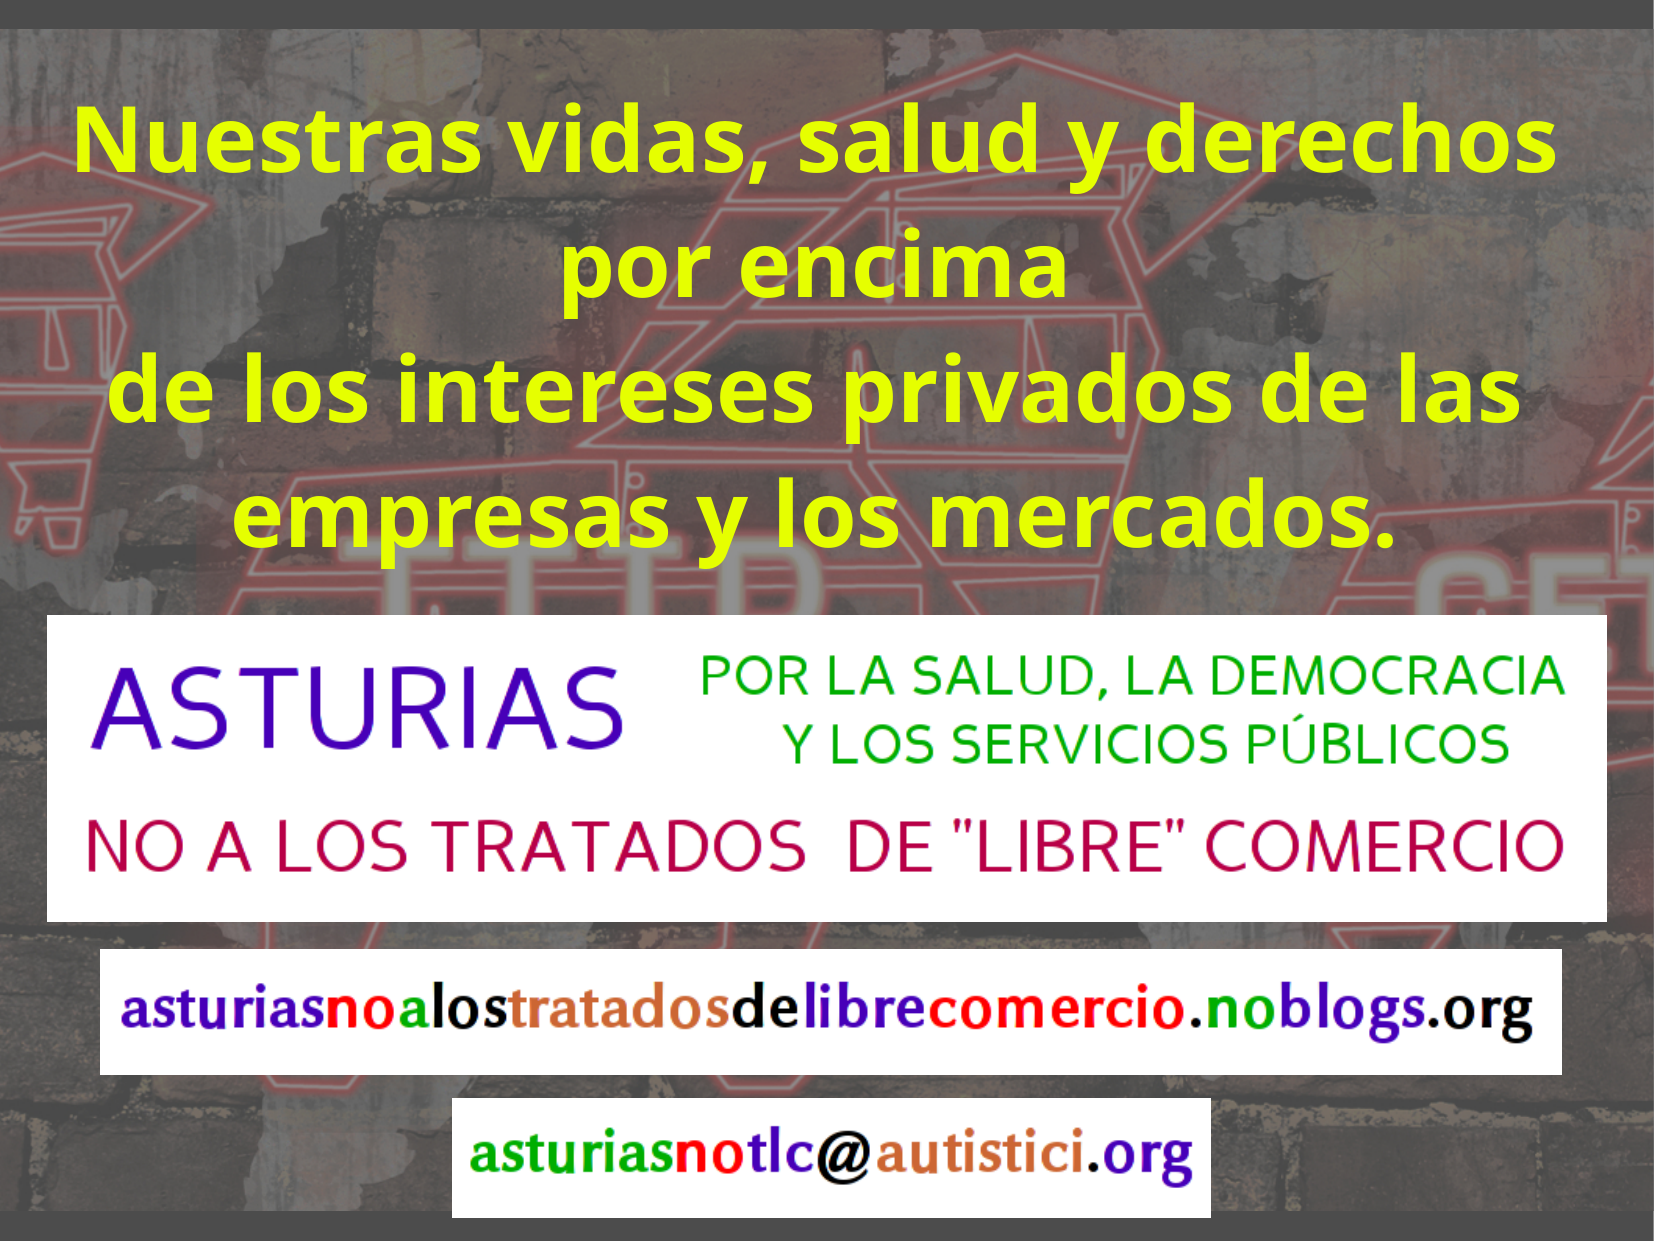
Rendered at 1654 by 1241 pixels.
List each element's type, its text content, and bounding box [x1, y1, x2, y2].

picture [0, 29, 1654, 1218]
title Nuestras vidas, salud y derechos por encima de los intereses privados de las empresas y los mercados. [59, 100, 1571, 549]
